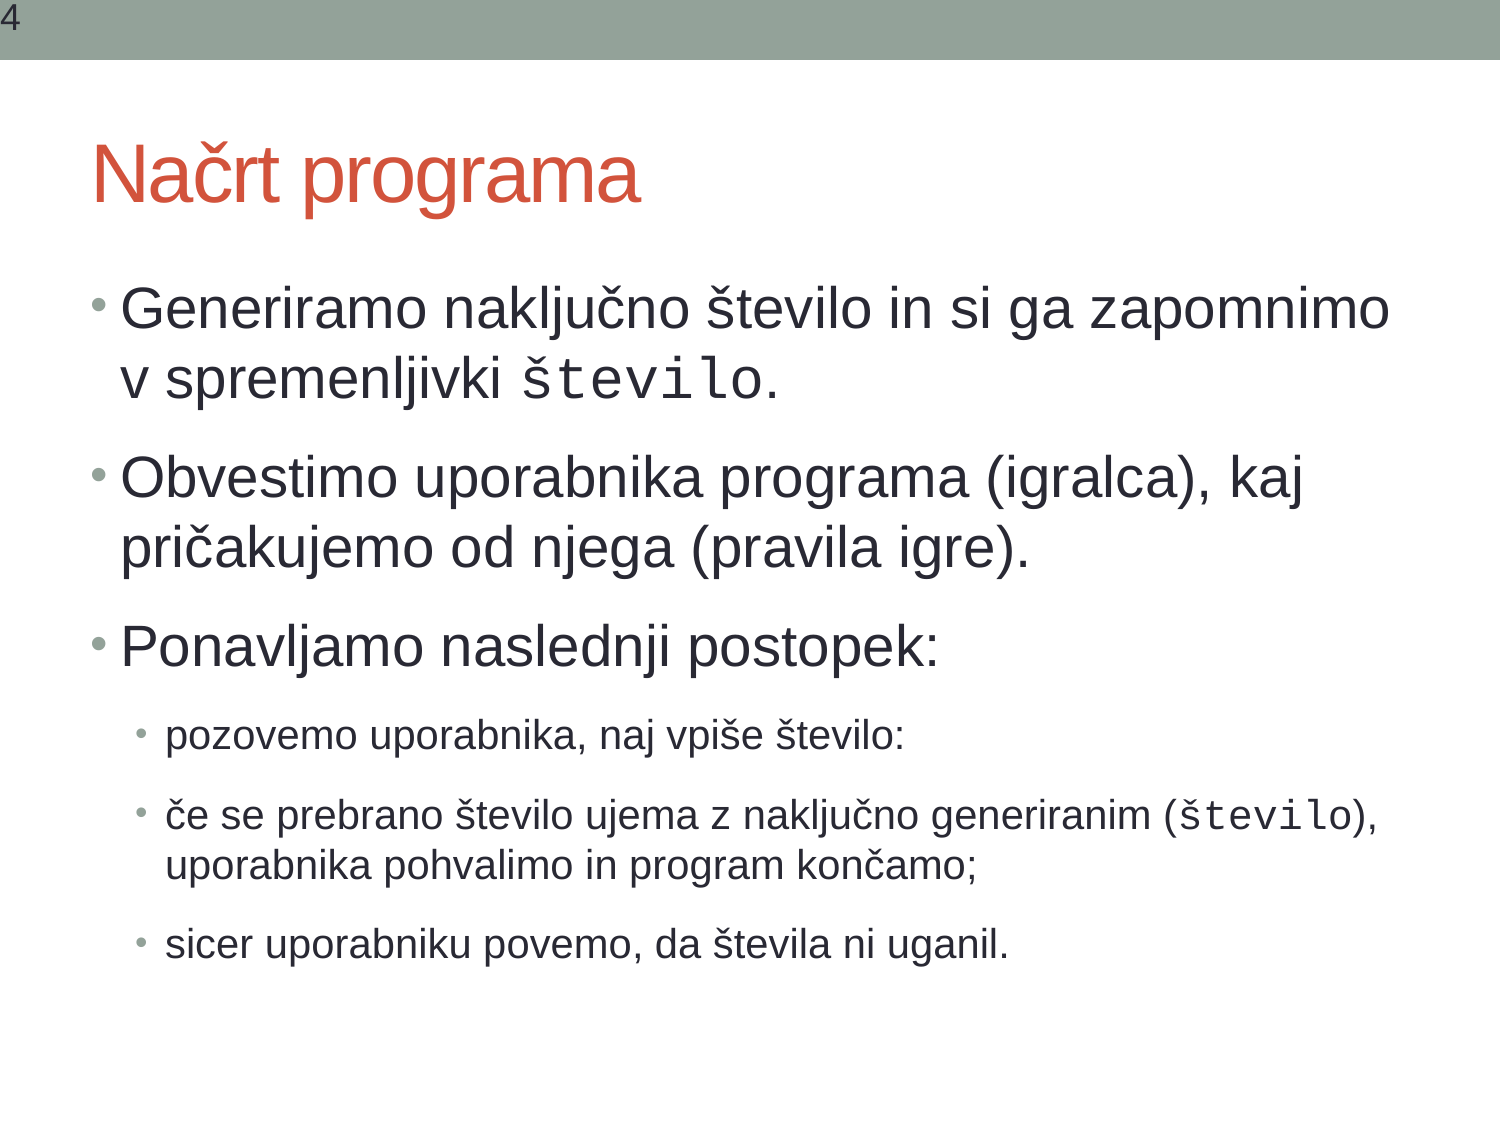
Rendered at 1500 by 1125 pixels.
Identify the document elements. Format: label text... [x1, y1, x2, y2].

list Generiramo naključno število in si ga zapomnimo v spremenljivki število. Obvestimo uporabnika programa (igralca), kaj pričakujemo od njega (pravila igre). Ponavljamo naslednji postopek: pozovemo uporabnika, naj vpiše število: če se prebrano število ujema z naključno generiranim (število), uporabnika pohvalimo in program končamo; sicer uporabniku povemo, da števila ni uganil. [75, 262, 1425, 1063]
title Načrt programa [75, 87, 1425, 250]
